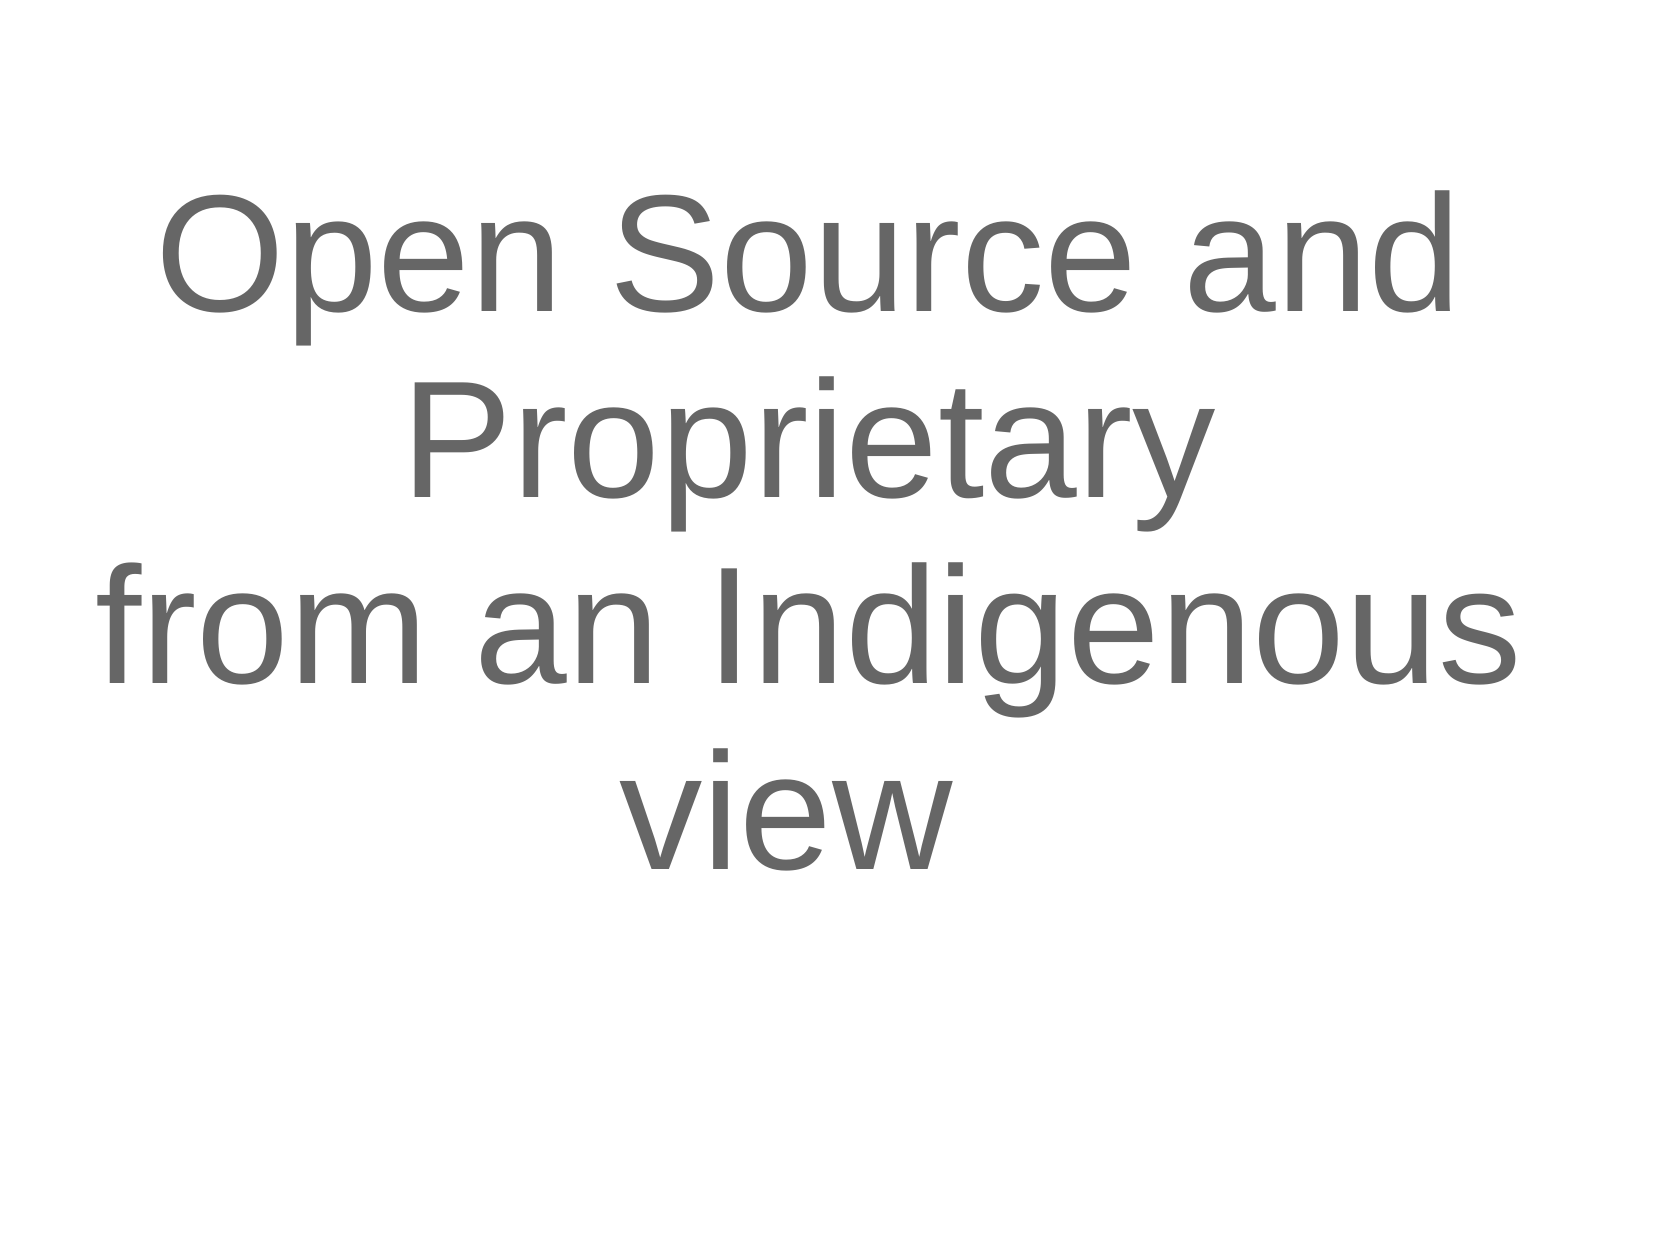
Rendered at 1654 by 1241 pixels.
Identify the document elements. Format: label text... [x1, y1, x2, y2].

subtitle Open Source and Proprietary from an Indigenous view [82, 90, 1536, 975]
